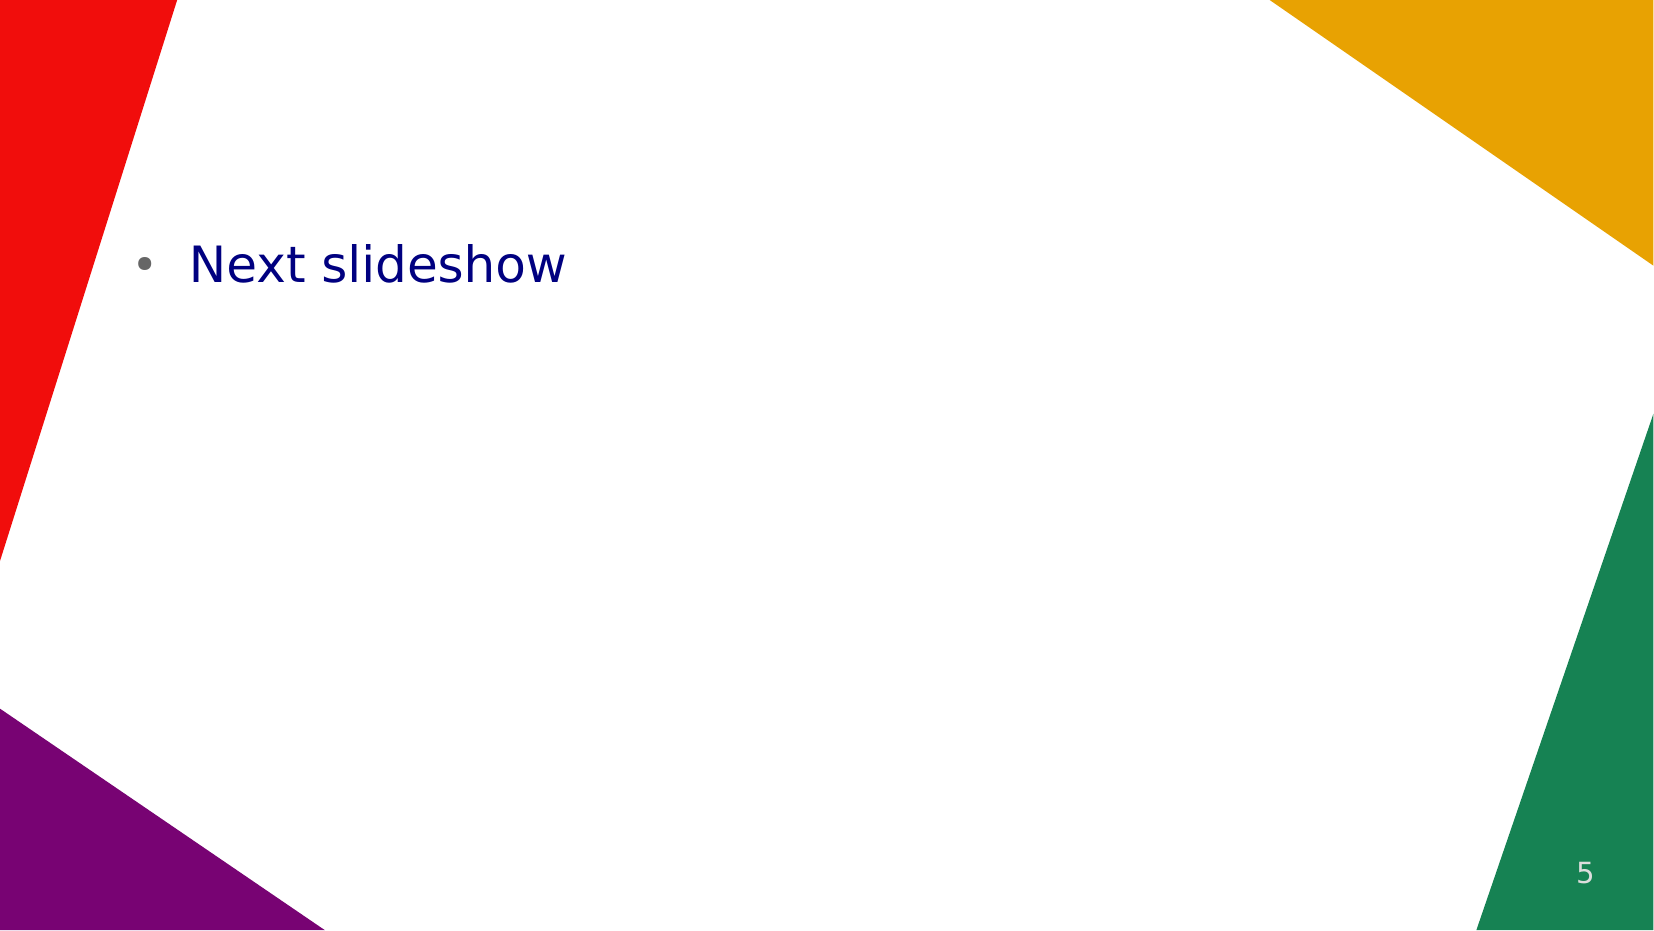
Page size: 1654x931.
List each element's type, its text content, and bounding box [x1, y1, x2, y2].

list Next slideshow [118, 236, 1536, 827]
